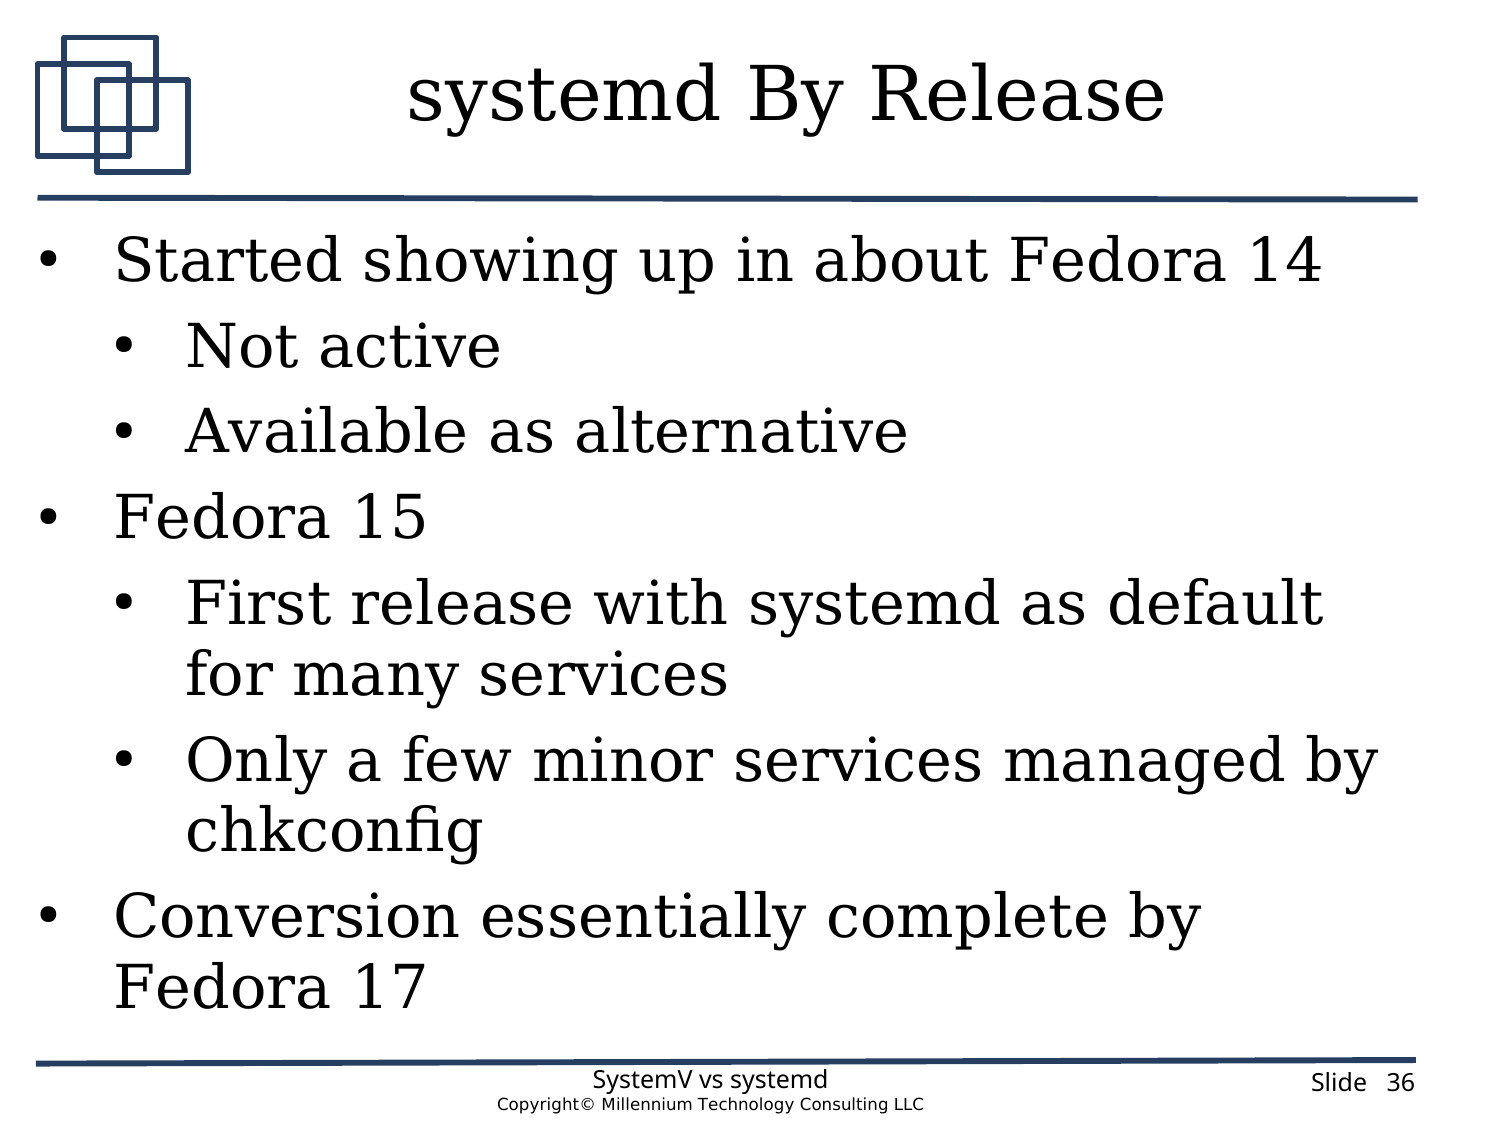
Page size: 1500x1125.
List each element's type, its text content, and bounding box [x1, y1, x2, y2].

title systemd By Release [150, 0, 1425, 188]
list Started showing up in about Fedora 14 Not active Available as alternative Fedora 15 First release with systemd as default for many services Only a few minor services managed by chkconfig Conversion essentially complete by Fedora 17 [37, 224, 1425, 1109]
